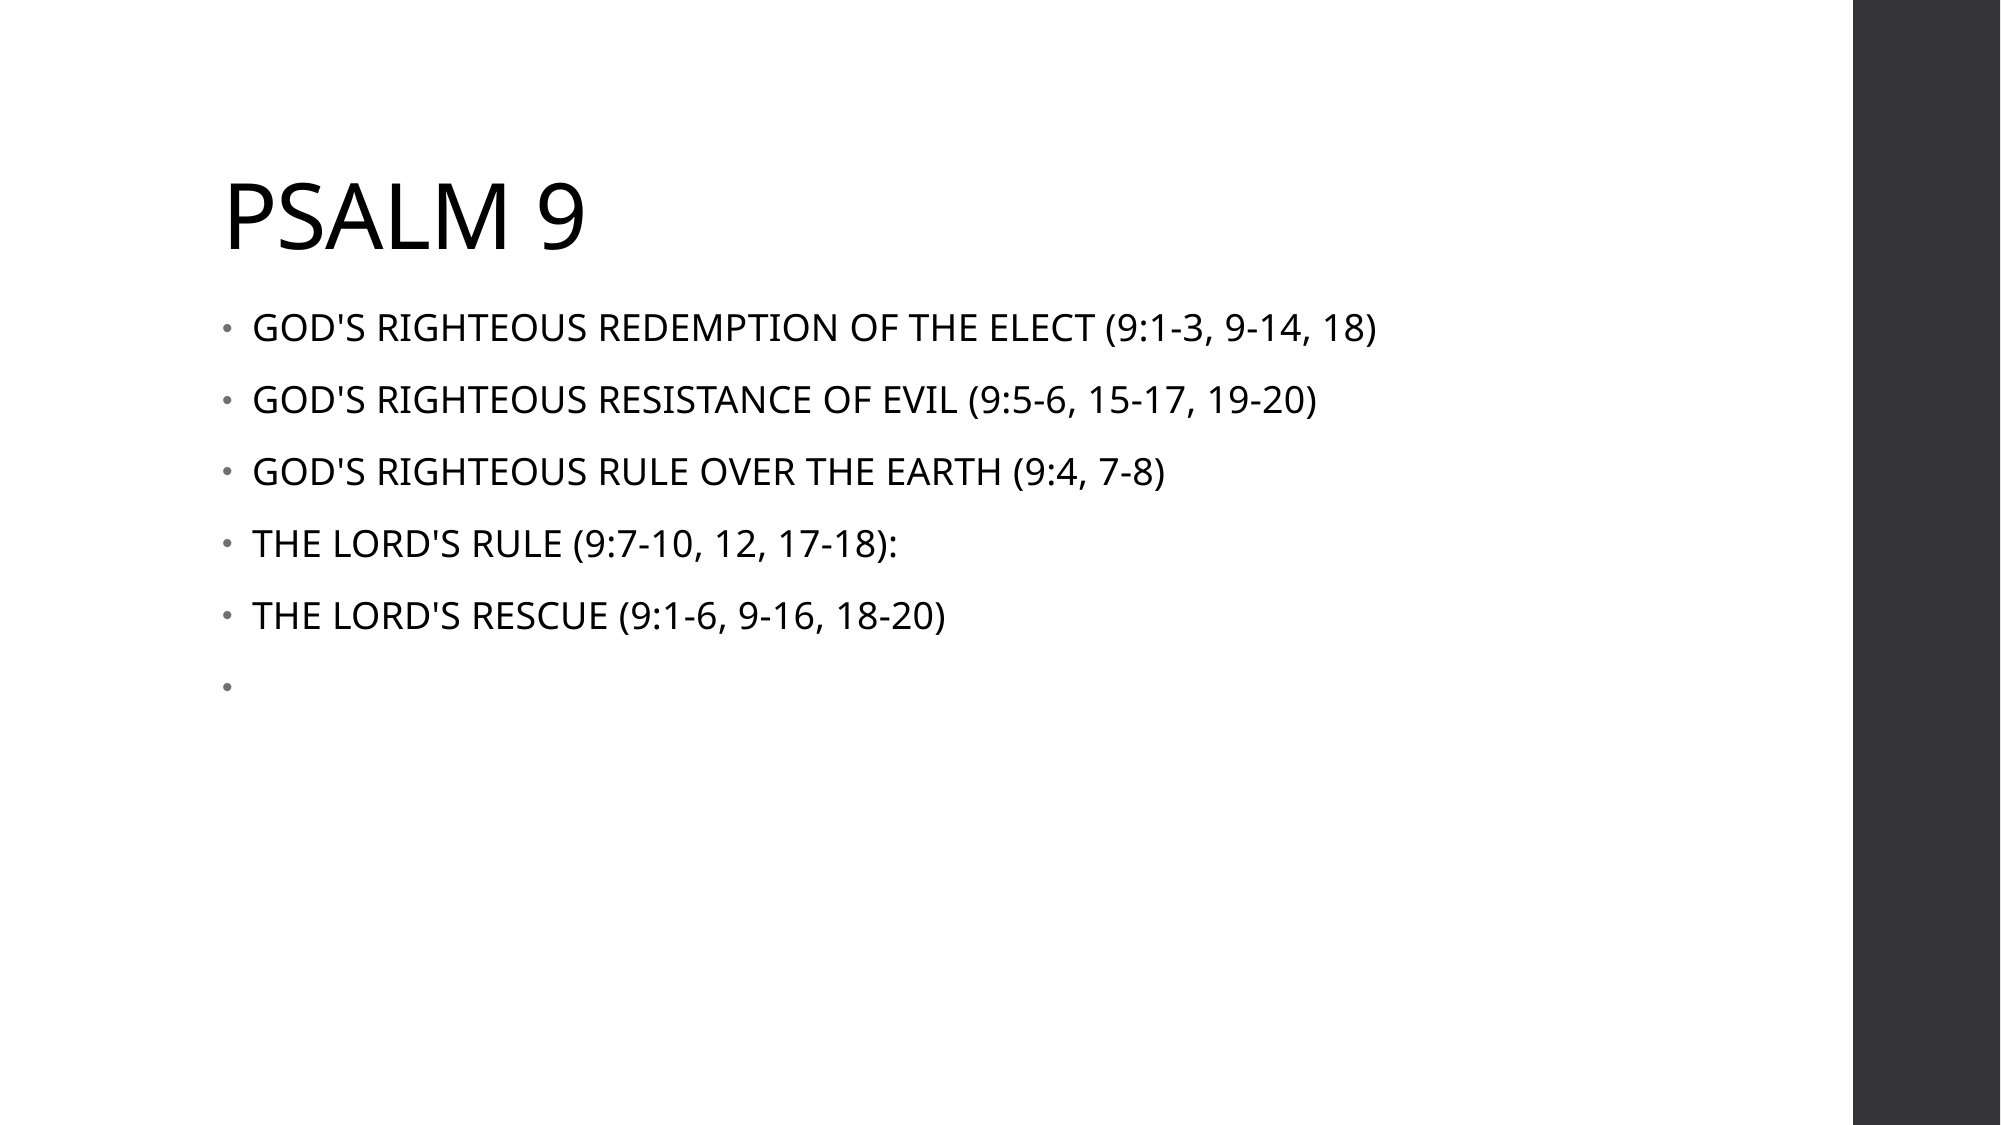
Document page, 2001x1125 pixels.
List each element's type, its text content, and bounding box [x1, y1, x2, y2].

title PSALM 9 [206, 60, 1797, 278]
list GOD'S RIGHTEOUS REDEMPTION OF THE ELECT (9:1-3, 9-14, 18) GOD'S RIGHTEOUS RESISTANCE OF EVIL (9:5-6, 15-17, 19-20) GOD'S RIGHTEOUS RULE OVER THE EARTH (9:4, 7-8) THE LORD'S RULE (9:7-10, 12, 17-18): THE LORD'S RESCUE (9:1-6, 9-16, 18-20) [206, 299, 1617, 1014]
